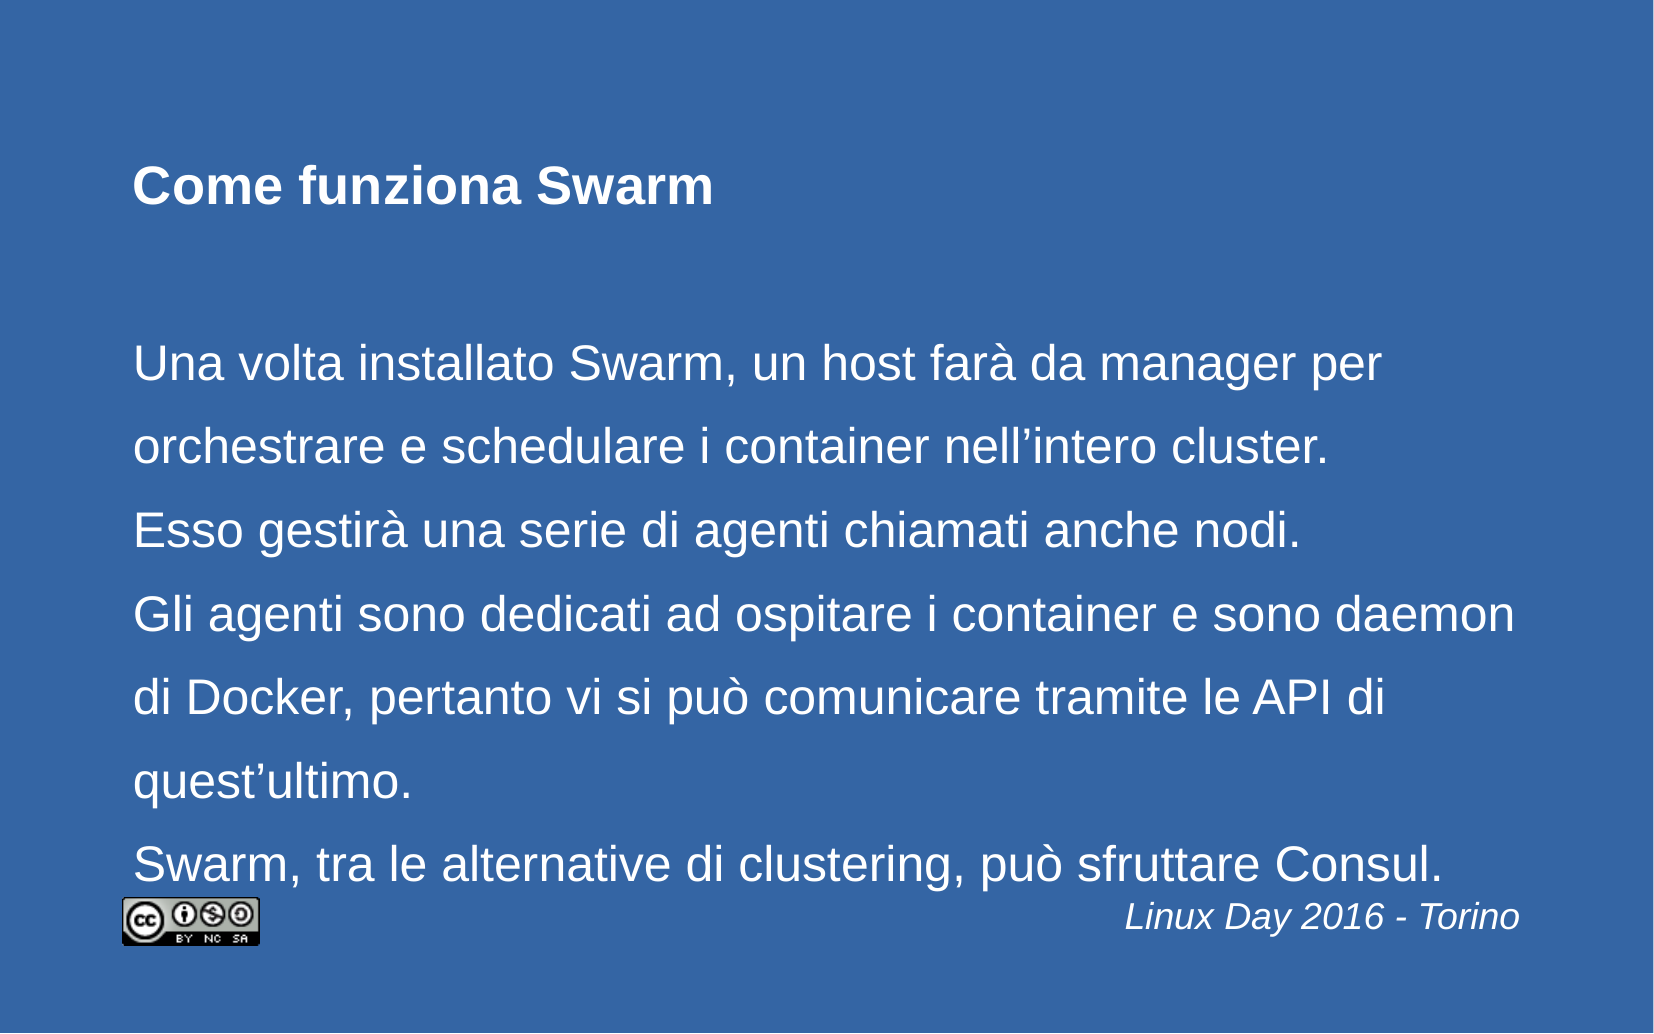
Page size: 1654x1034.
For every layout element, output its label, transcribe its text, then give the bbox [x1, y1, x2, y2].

text_box Come funziona Swarm Una volta installato Swarm, un host farà da manager per orchestrare e schedulare i container nell’intero cluster. Esso gestirà una serie di agenti chiamati anche nodi. Gli agenti sono dedicati ad ospitare i container e sono daemon di Docker, pertanto vi si può comunicare tramite le API di quest’ultimo. Swarm, tra le alternative di clustering, può sfruttare Consul. [118, 118, 1536, 961]
text_box Linux Day 2016 - Torino [1109, 887, 1536, 1034]
picture [122, 897, 260, 946]
